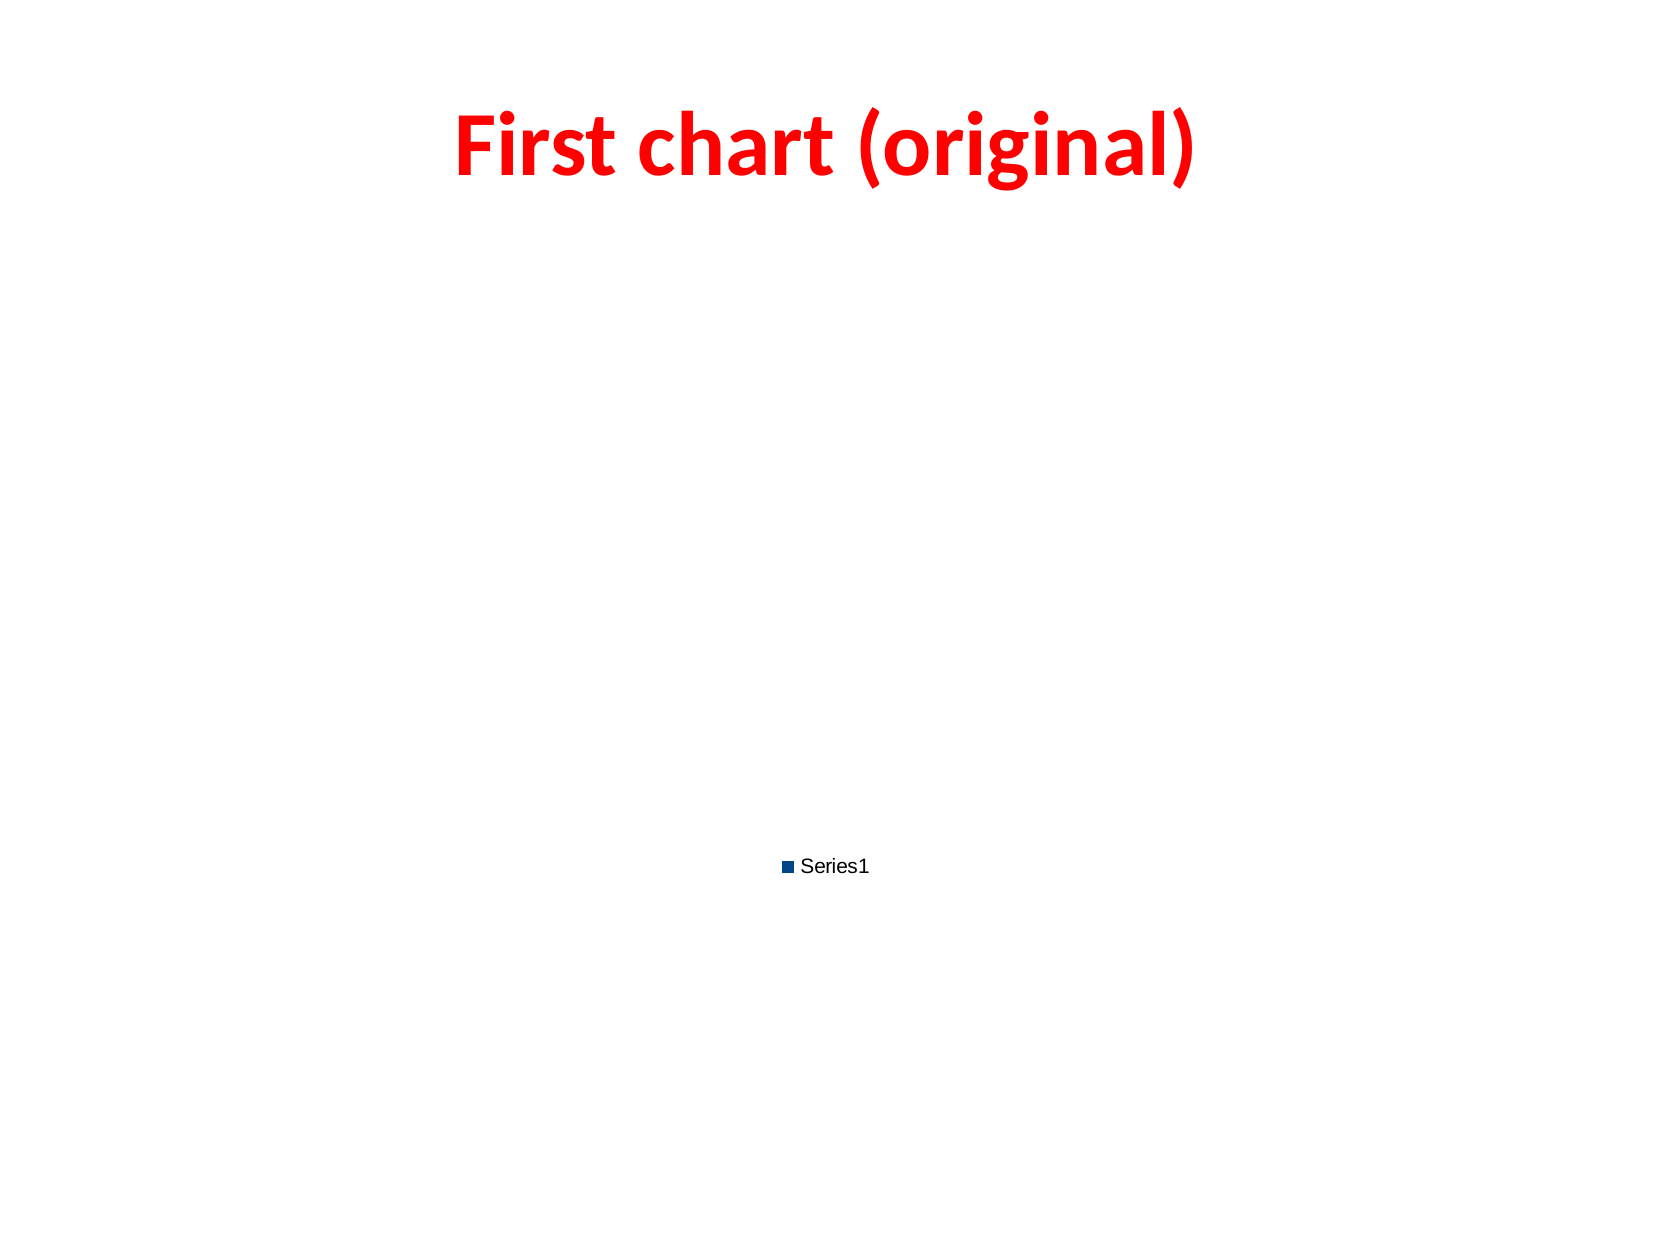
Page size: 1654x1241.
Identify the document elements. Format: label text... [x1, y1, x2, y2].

chart [353, 352, 1298, 885]
title First chart (original) [82, 49, 1571, 257]
